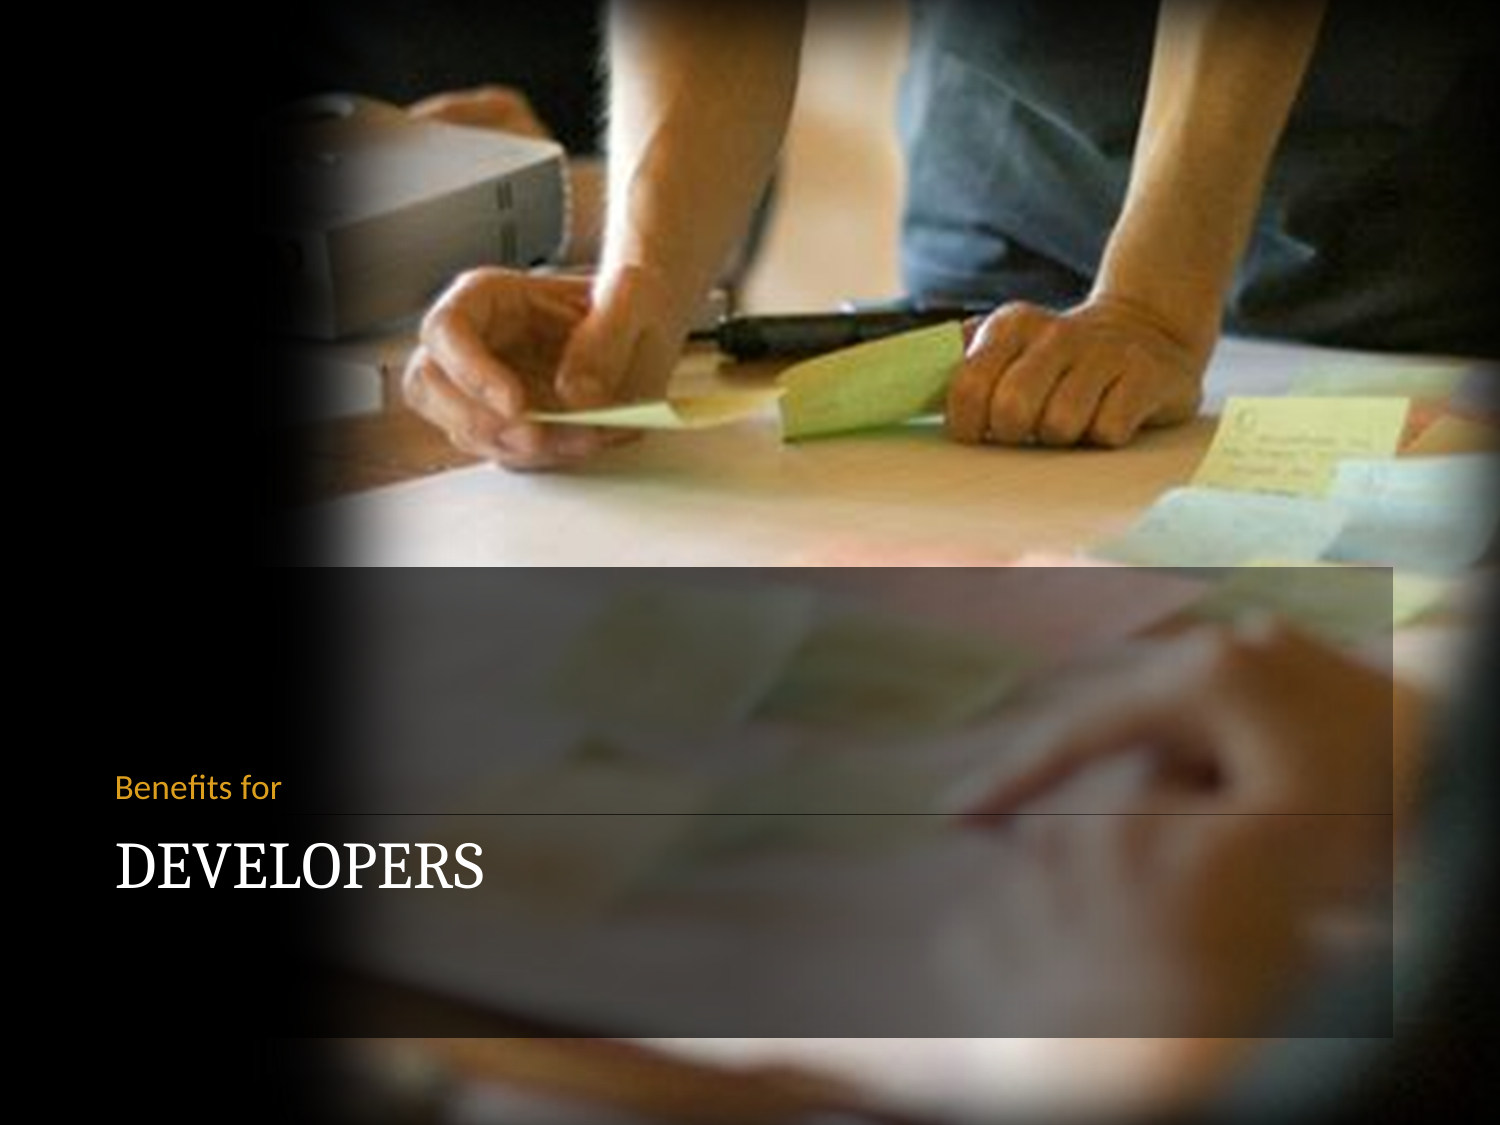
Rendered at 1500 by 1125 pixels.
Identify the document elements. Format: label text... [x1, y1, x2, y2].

text_box [253, 0, 1500, 1125]
text_box Benefits for [99, 567, 1393, 815]
text_box DEVELOPERS [99, 815, 1393, 1038]
